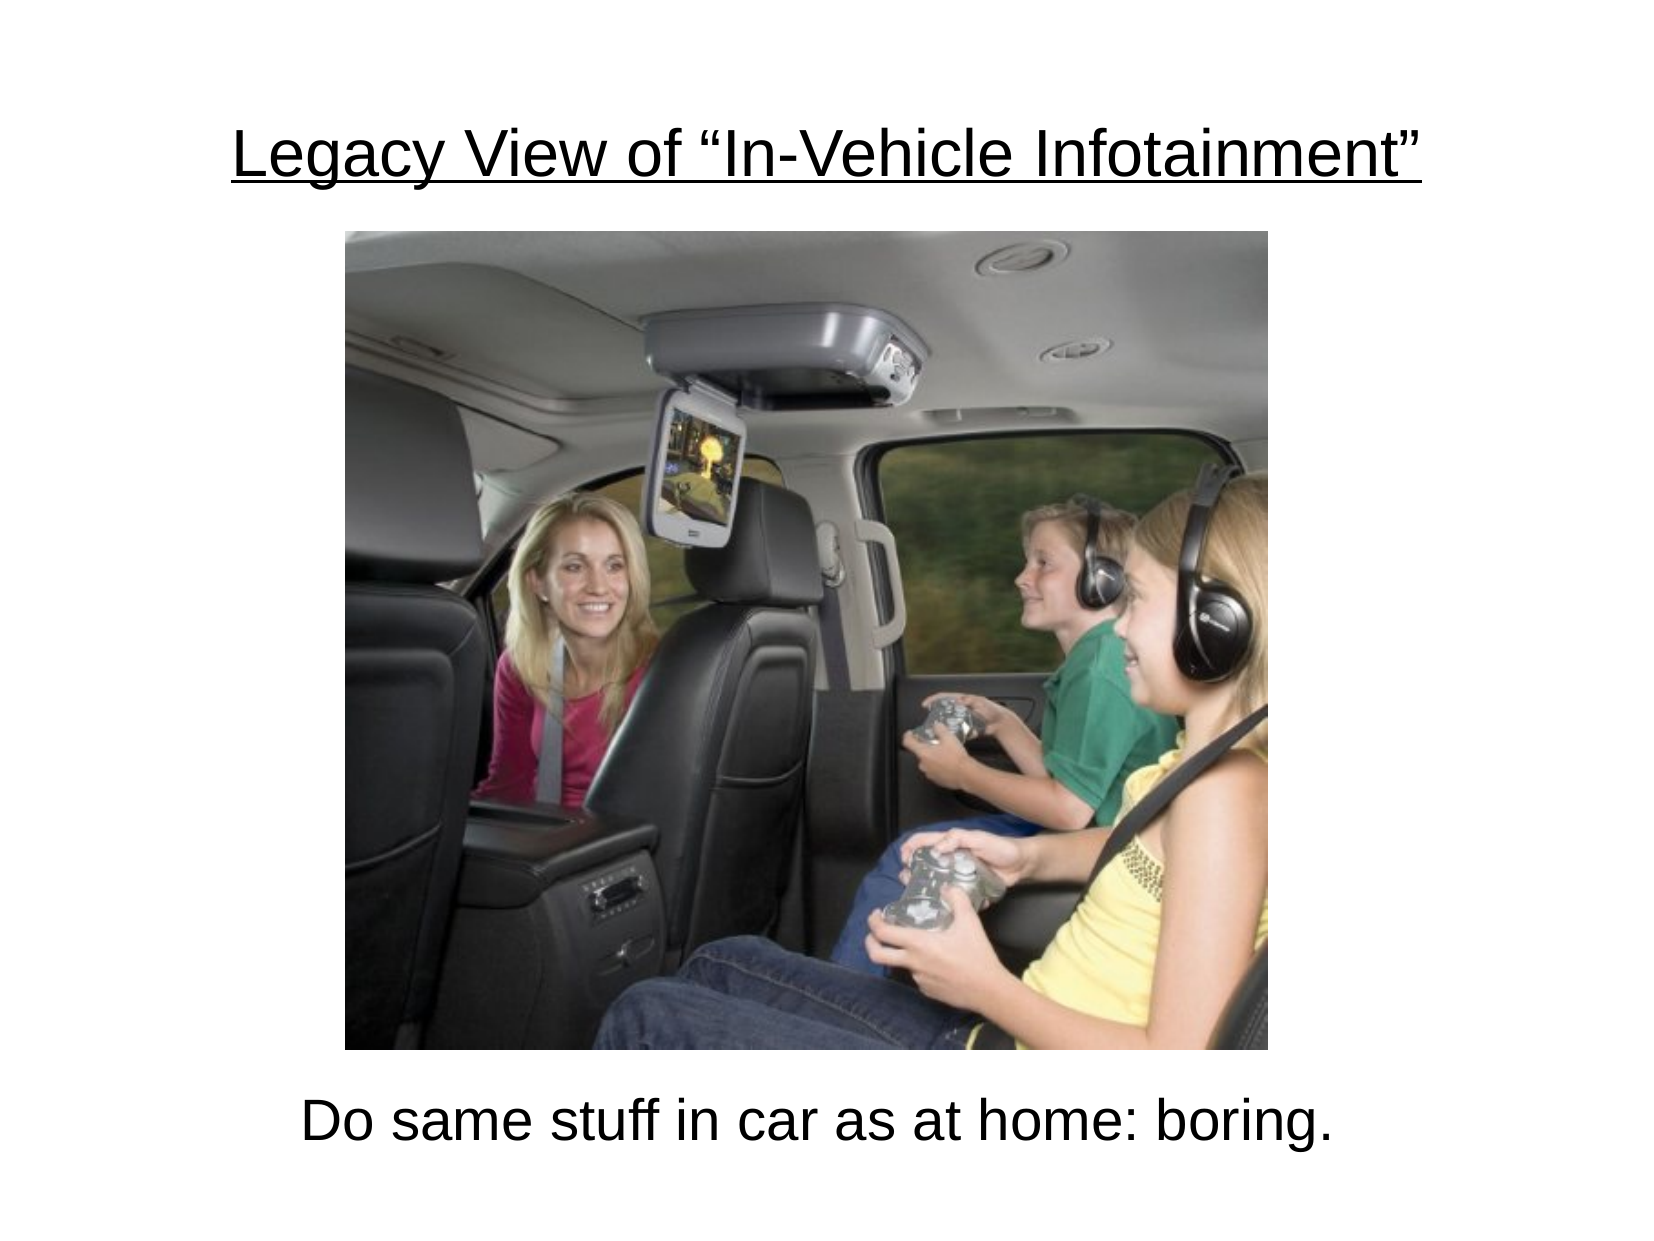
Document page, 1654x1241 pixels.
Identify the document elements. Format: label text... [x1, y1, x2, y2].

text_box Do same stuff in car as at home: boring. [285, 1080, 1368, 1160]
picture [345, 231, 1268, 1051]
title Legacy View of “In-Vehicle Infotainment” [82, 49, 1571, 257]
